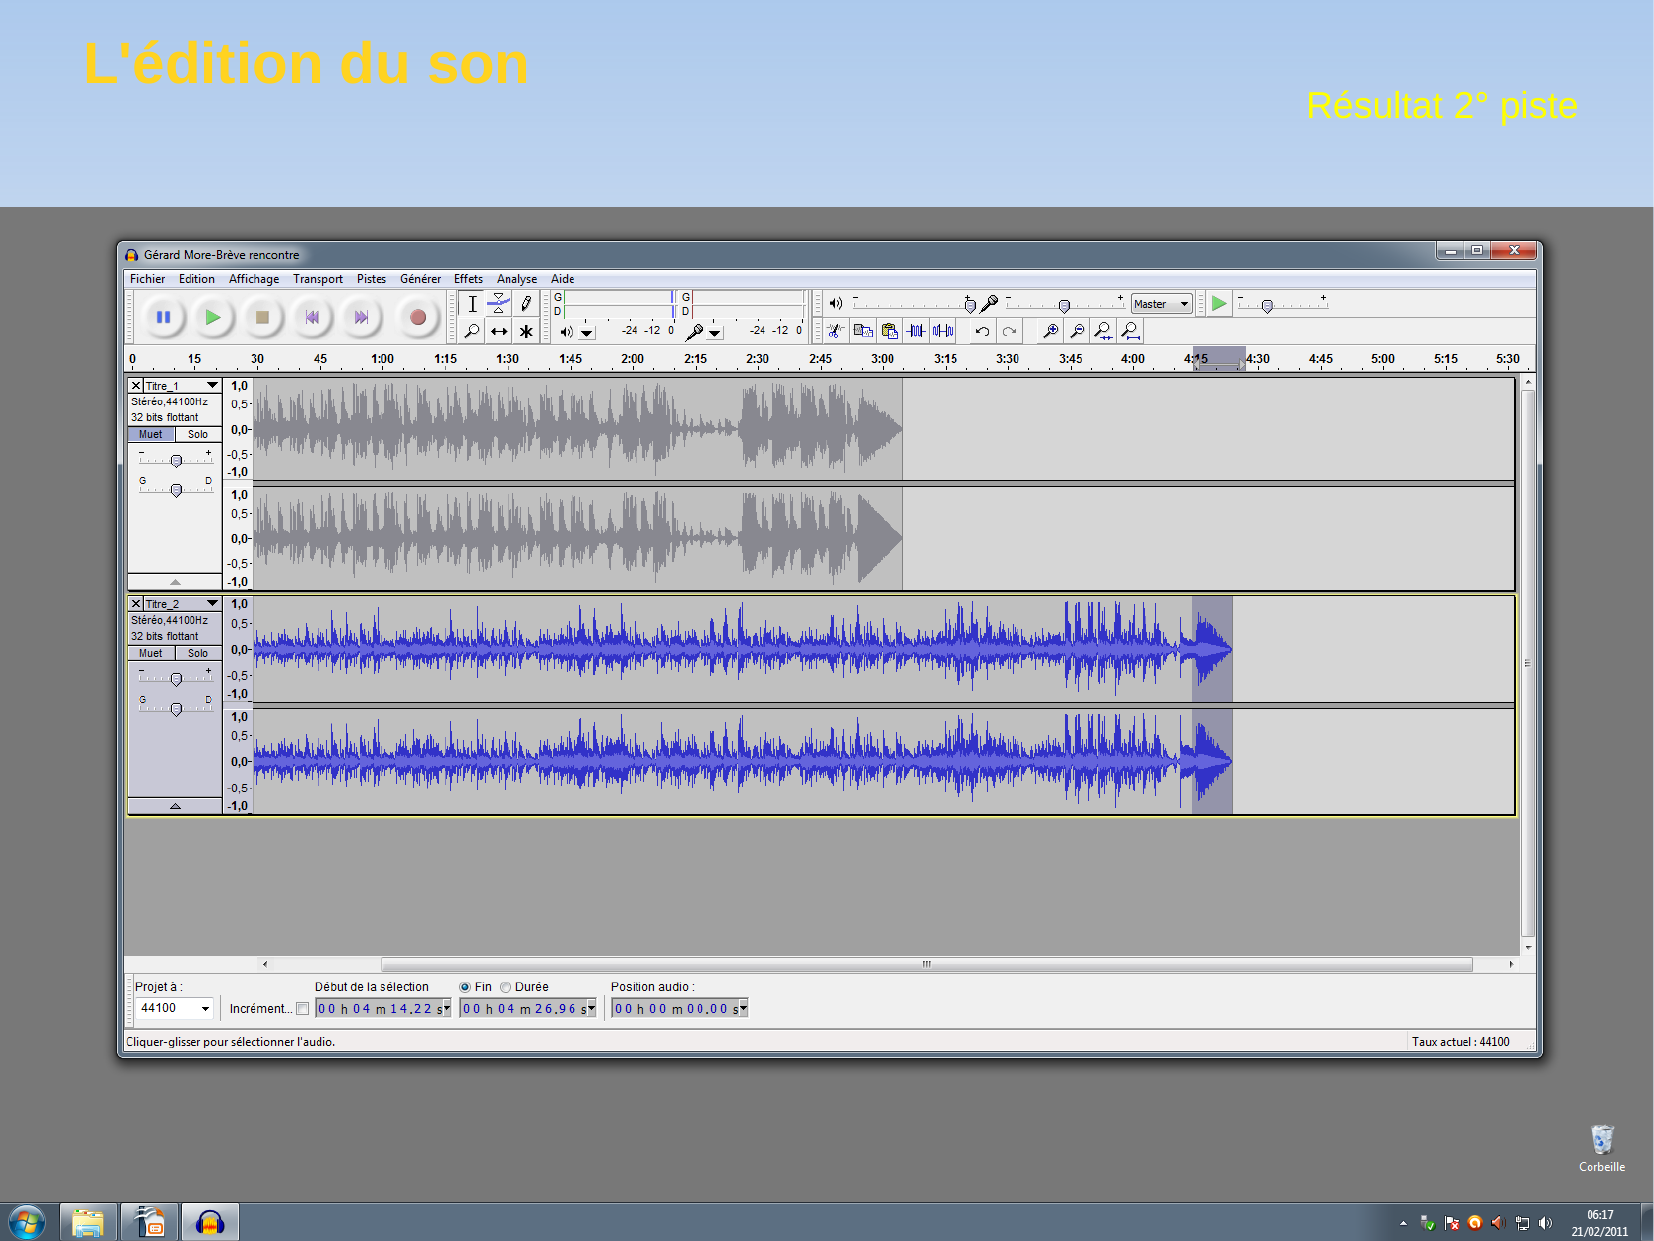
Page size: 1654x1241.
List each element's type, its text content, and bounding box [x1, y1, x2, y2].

text_box Résultat 2° piste [1210, 29, 1654, 129]
text_box L'édition du son [5, 17, 609, 107]
picture [0, 207, 1654, 1241]
picture [0, 0, 1654, 206]
